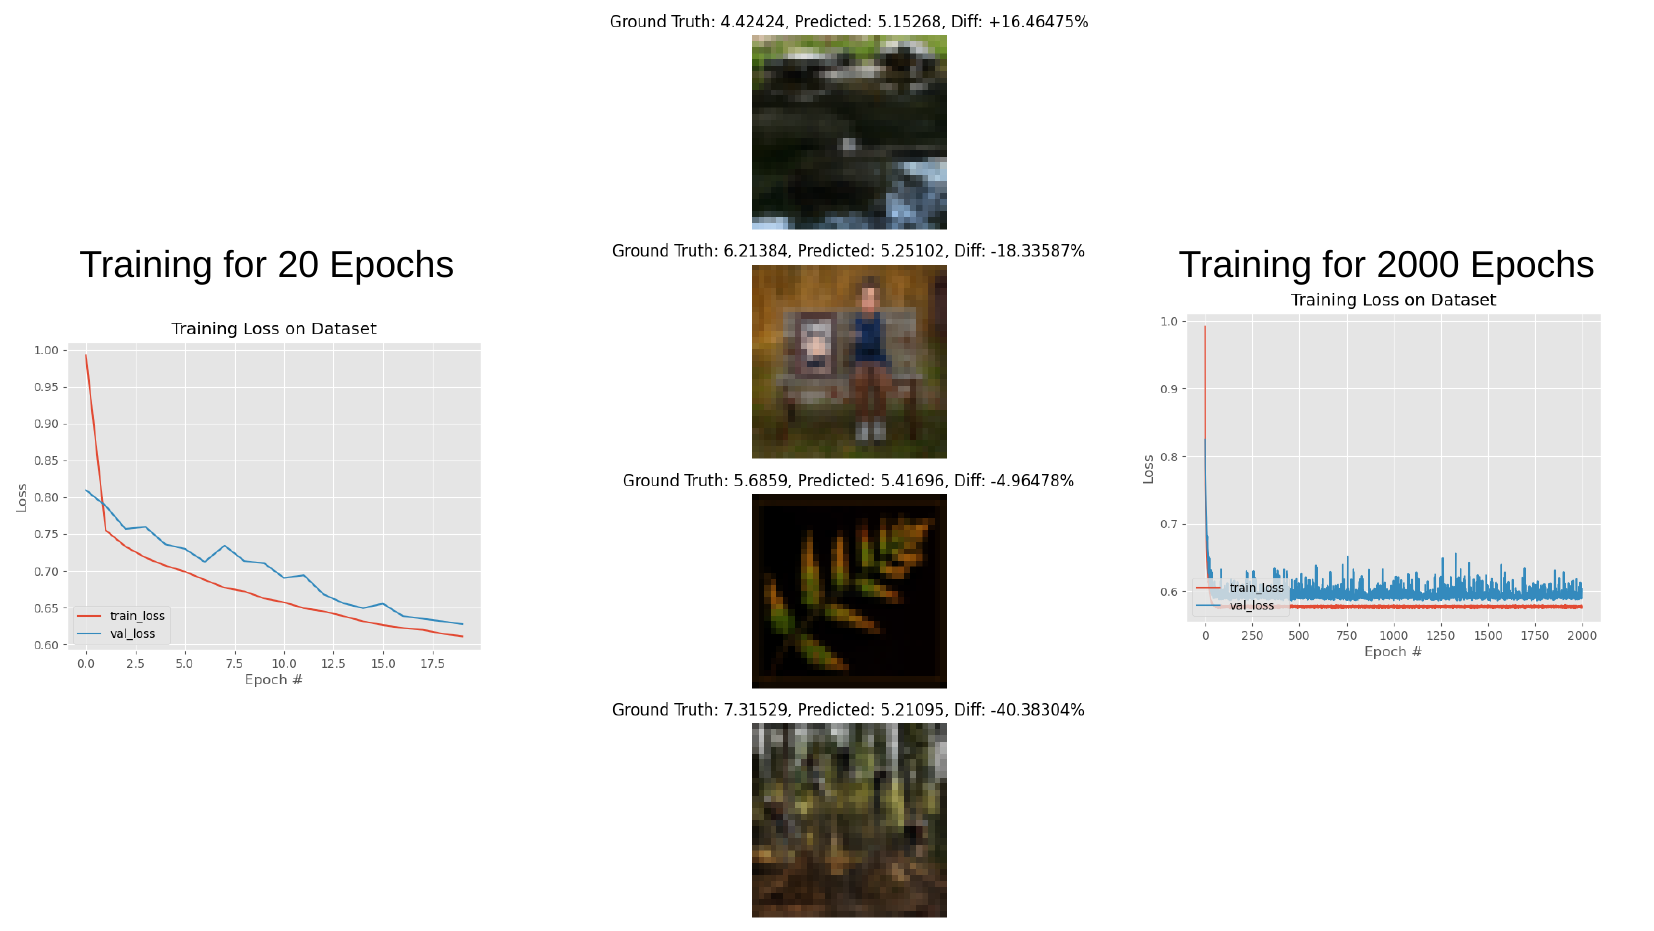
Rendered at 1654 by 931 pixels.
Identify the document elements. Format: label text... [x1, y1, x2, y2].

text_box Training for 20 Epochs [60, 236, 474, 294]
picture [0, 0, 1654, 931]
text_box Training for 2000 Epochs [1150, 236, 1623, 295]
